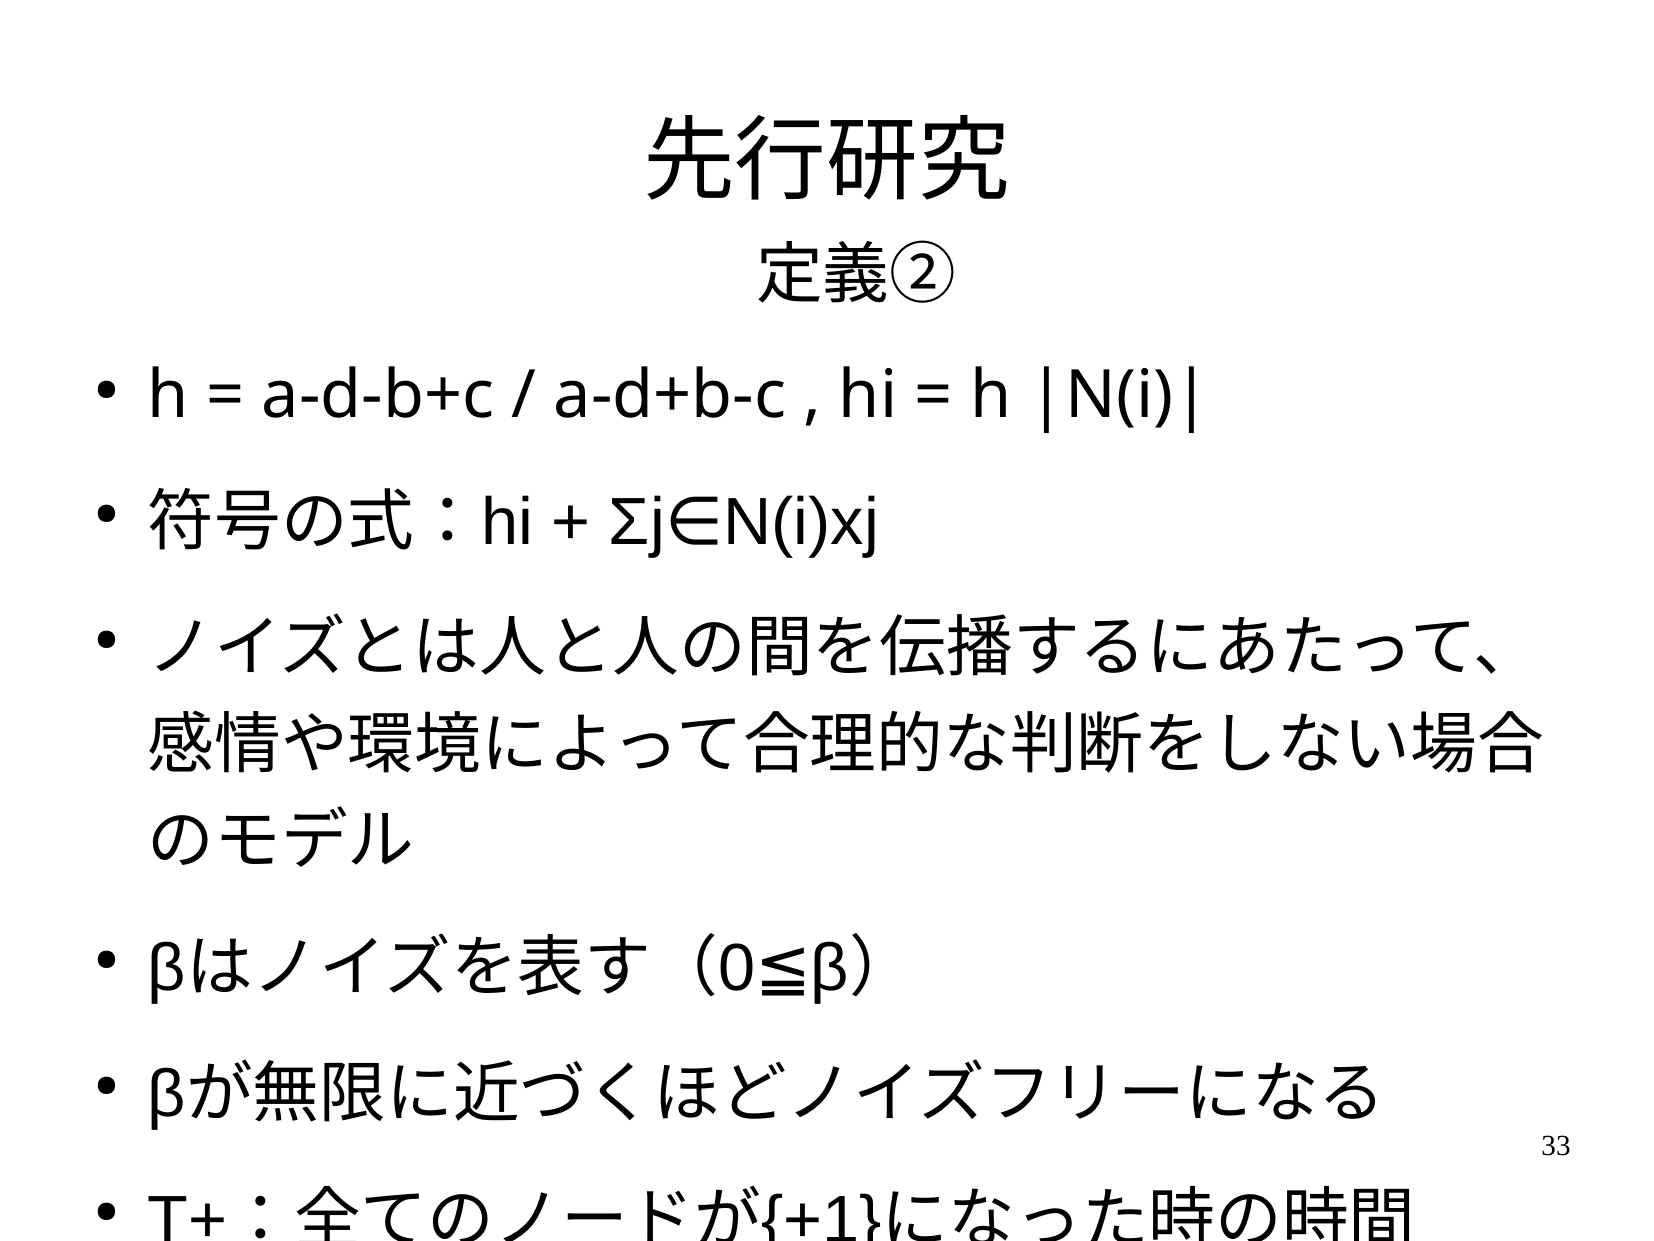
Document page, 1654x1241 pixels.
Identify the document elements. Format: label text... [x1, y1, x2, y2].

list 定義② h = a-d-b+c / a-d+b-c , hi = h |N(i)| 符号の式：hi + Σj∈N(i)xj ノイズとは人と人の間を伝播するにあたって、感情や環境によって合理的な判断をしない場合のモデル βはノイズを表す（0≦β） βが無限に近づくほどノイズフリーになる T+：全てのノードが{+1}になった時の時間 [76, 220, 1565, 1241]
title 先行研究 [82, 49, 1571, 257]
